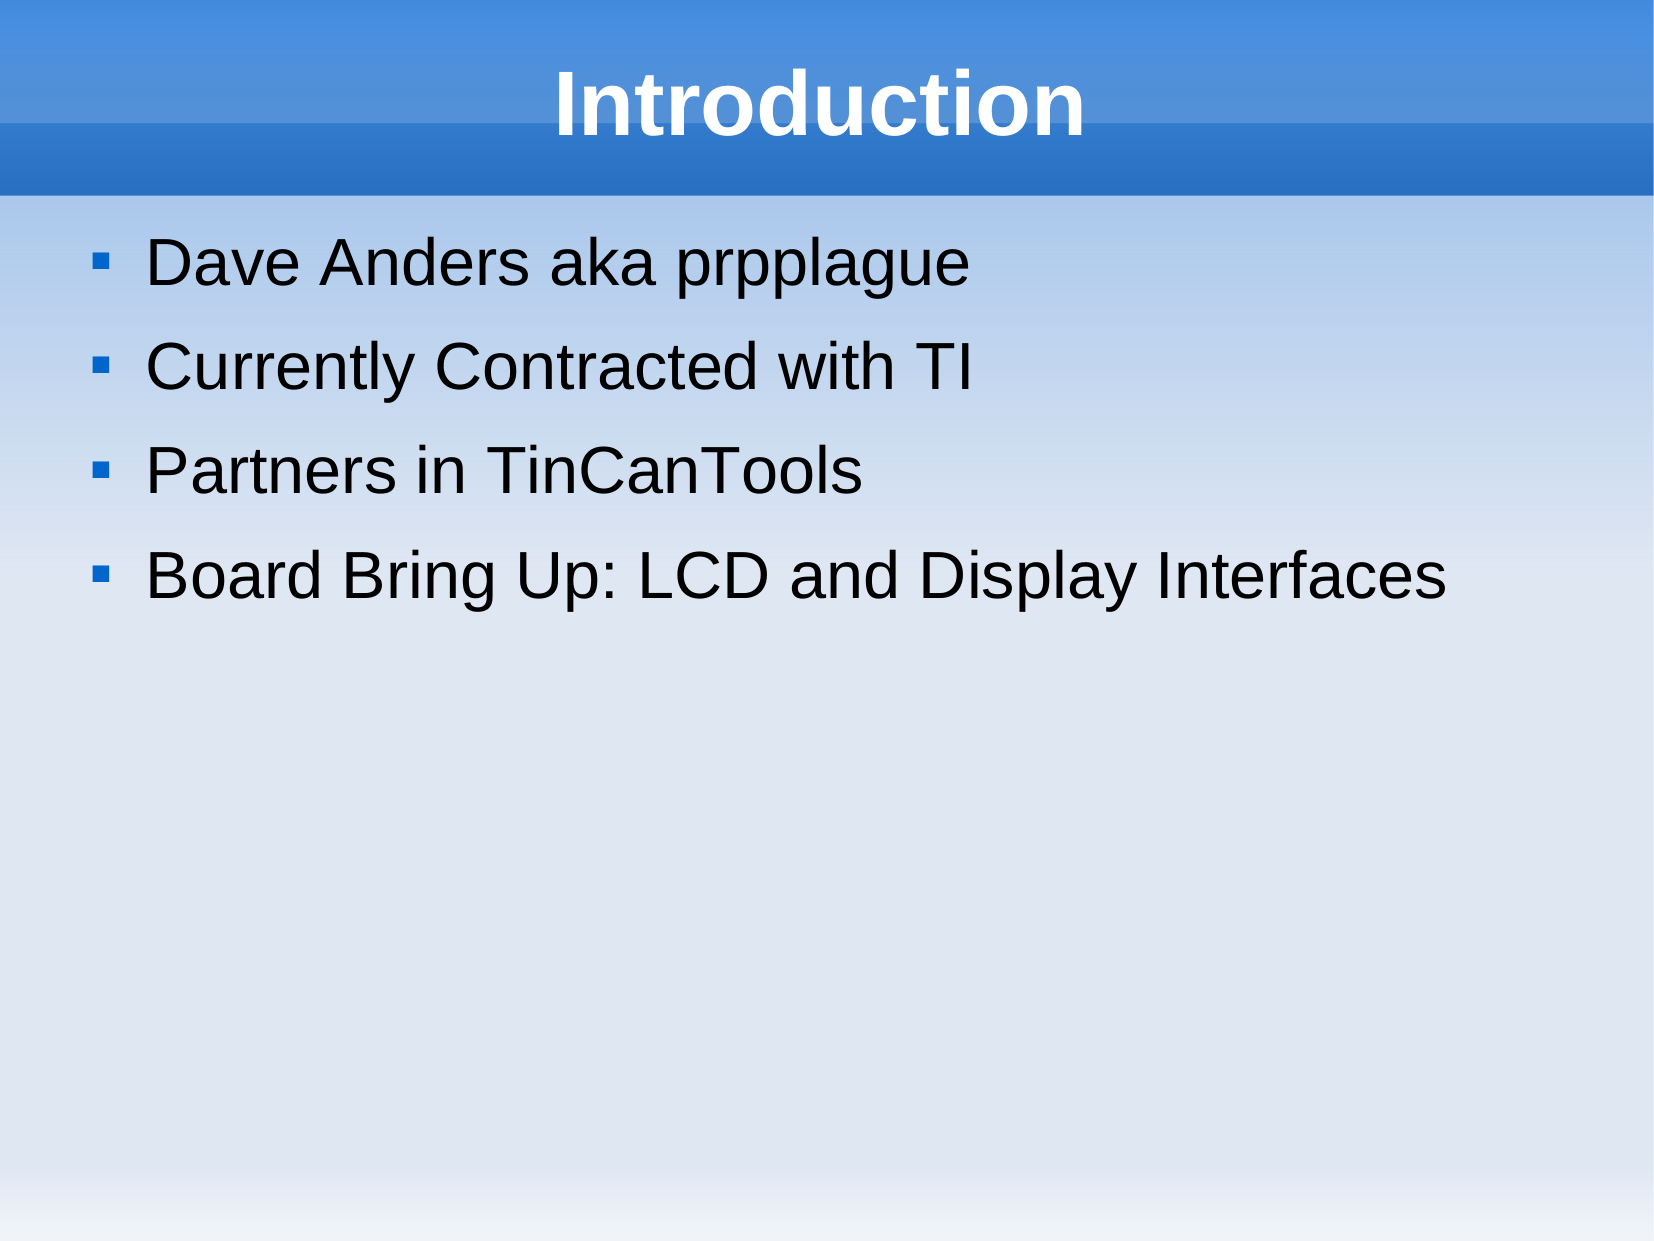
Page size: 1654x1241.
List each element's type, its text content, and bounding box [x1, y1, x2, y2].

title Introduction [76, 0, 1565, 208]
list Dave Anders aka prpplague Currently Contracted with TI Partners in TinCanTools Board Bring Up: LCD and Display Interfaces [75, 225, 1564, 1044]
picture [0, 0, 1654, 1241]
